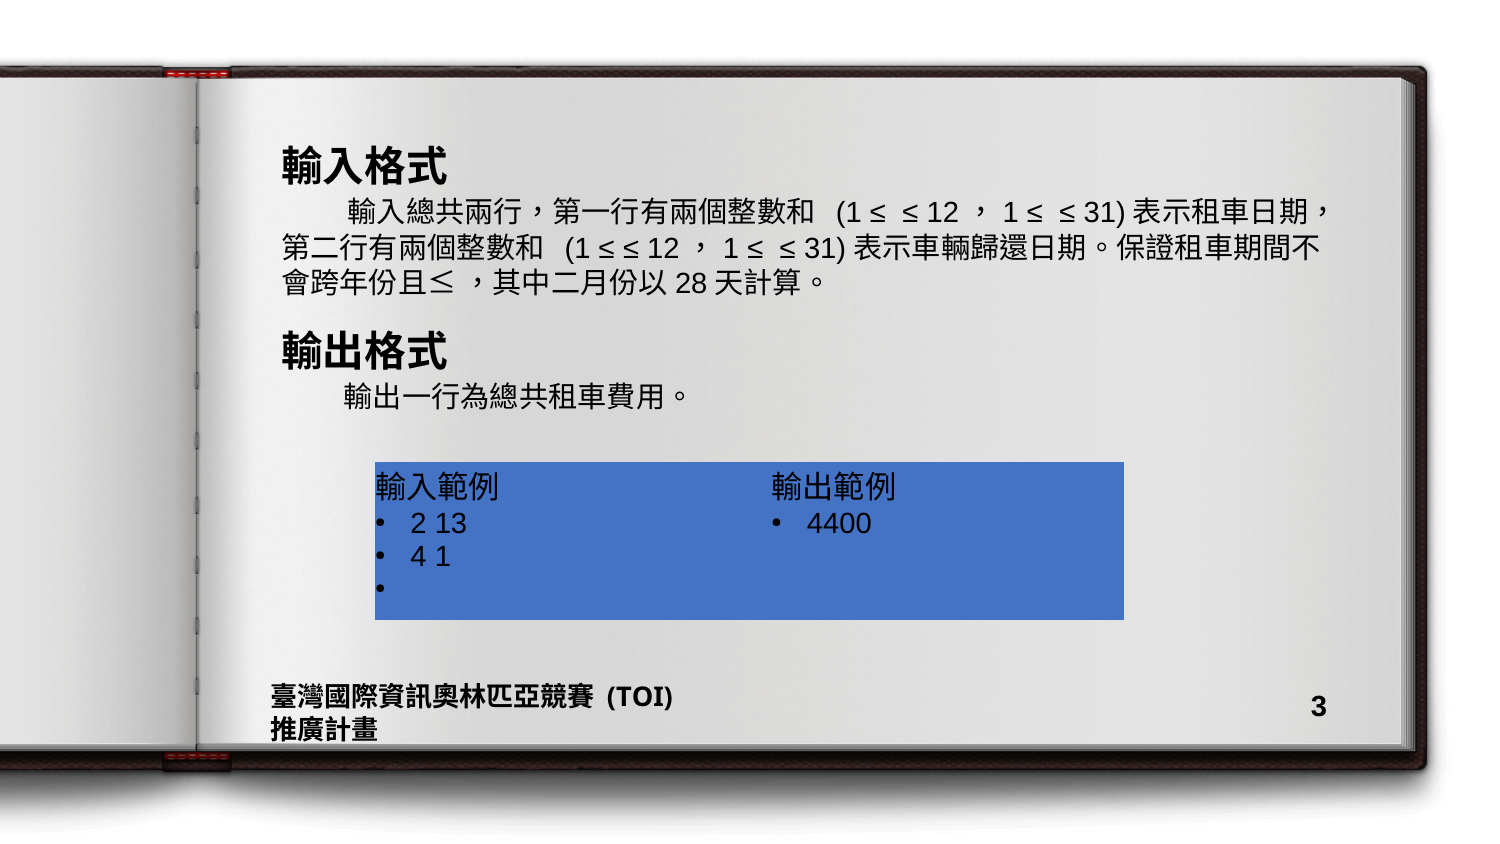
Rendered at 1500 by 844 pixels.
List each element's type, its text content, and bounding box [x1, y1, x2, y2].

table_header 輸入範例 2 13 4 1 [375, 462, 771, 620]
text_box 輸出格式 輸出一行為總共租車費用。 [266, 317, 1368, 422]
text_box [1295, 672, 1386, 737]
text_box 輸入格式 輸入總共兩行，第一行有兩個整數和 (1 ≤ ≤ 12，1 ≤ ≤ 31)表示租車日期，第二行有兩個整數和 (1 ≤ ≤ 12，1 ≤ ≤ 31)表示車輛歸還日期。保證租車期間不會跨年份且≤ ，其中二月份以28天計算。 [266, 132, 1356, 317]
table_header 輸出範例 4400 [771, 462, 1124, 620]
